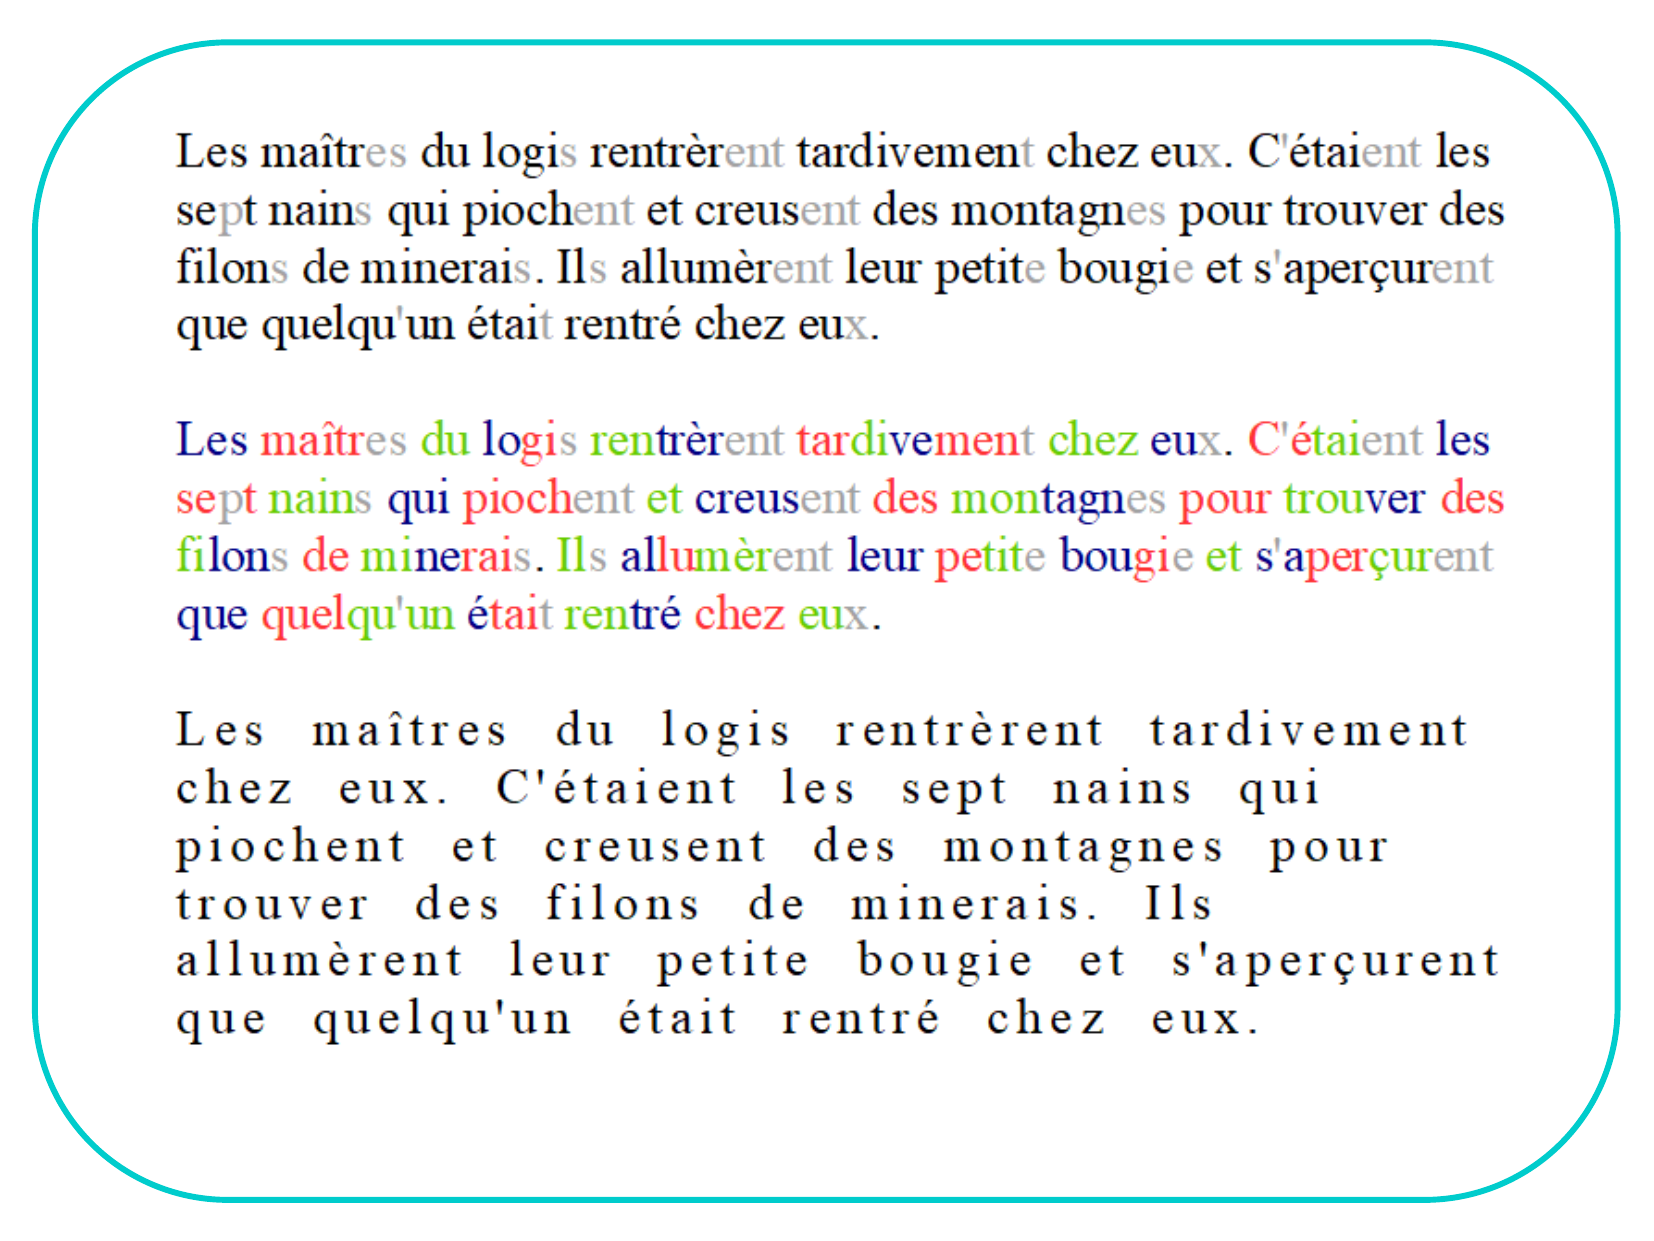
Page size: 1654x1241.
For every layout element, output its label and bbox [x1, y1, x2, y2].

picture [98, 129, 1536, 1075]
text_box [82, 12, 1586, 979]
